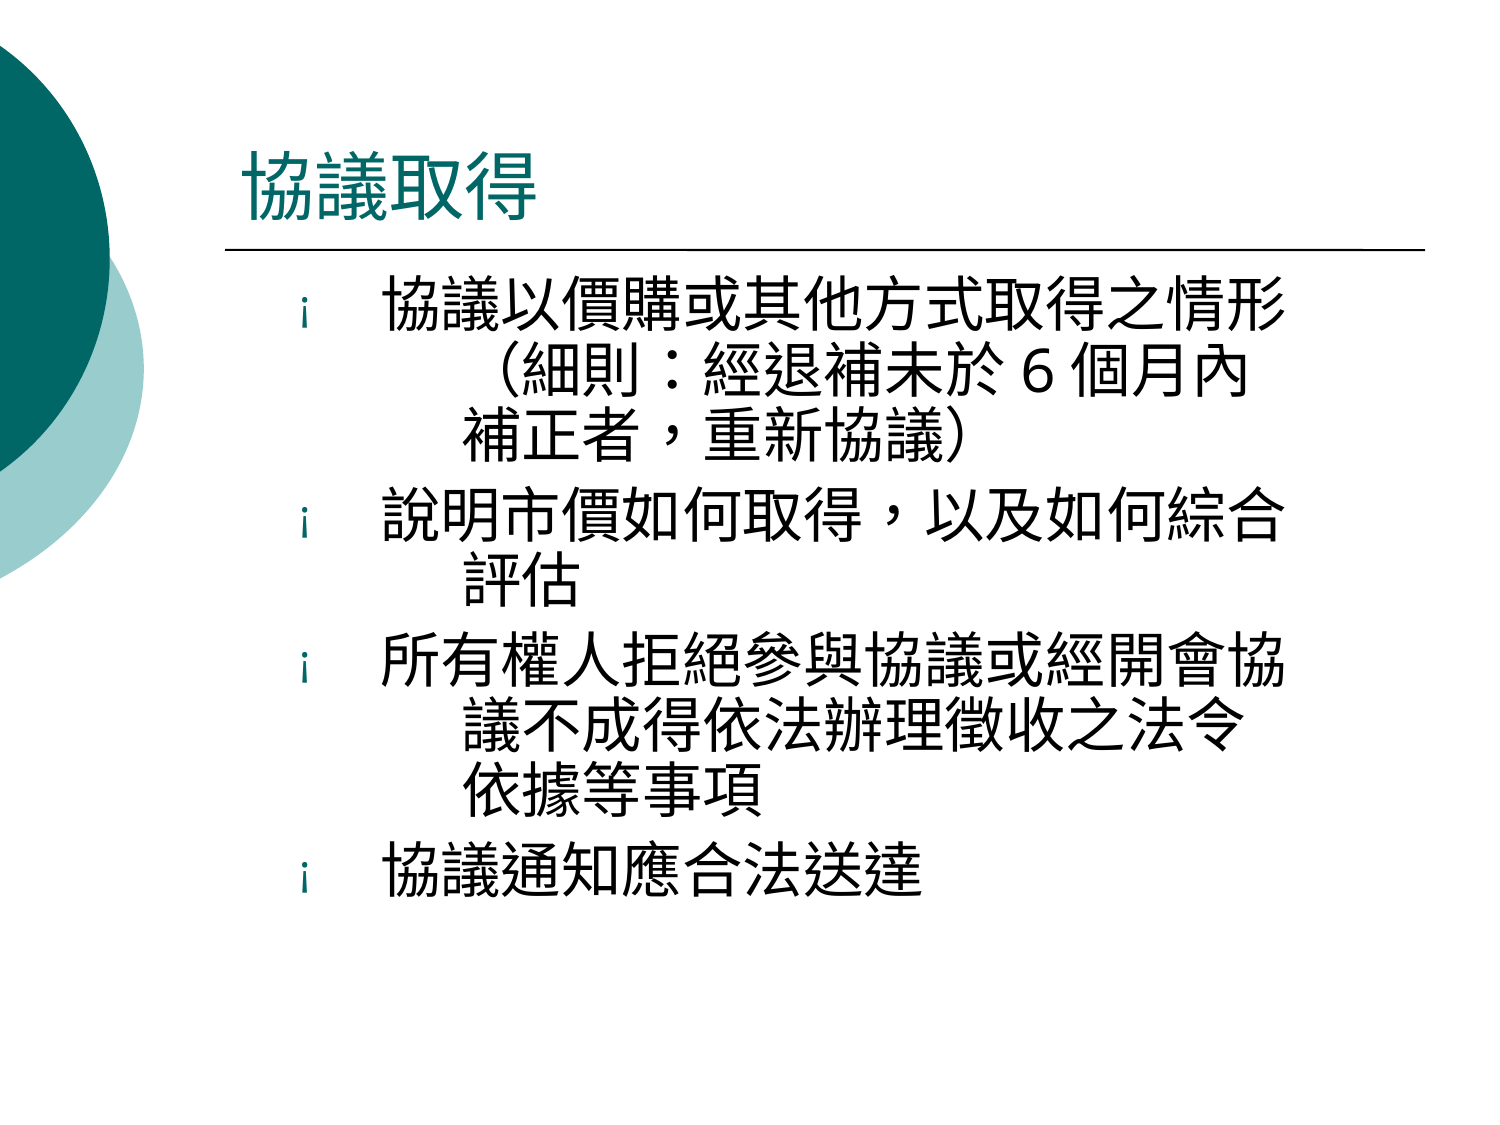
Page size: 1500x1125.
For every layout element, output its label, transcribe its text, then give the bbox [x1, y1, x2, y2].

list 協議以價購或其他方式取得之情形（細則：經退補未於6個月內補正者，重新協議） 說明市價如何取得，以及如何綜合評估 所有權人拒絕參與協議或經開會協議不成得依法辦理徵收之法令依據等事項 協議通知應合法送達 [171, 267, 1306, 1047]
title 協議取得 [224, 49, 1425, 237]
